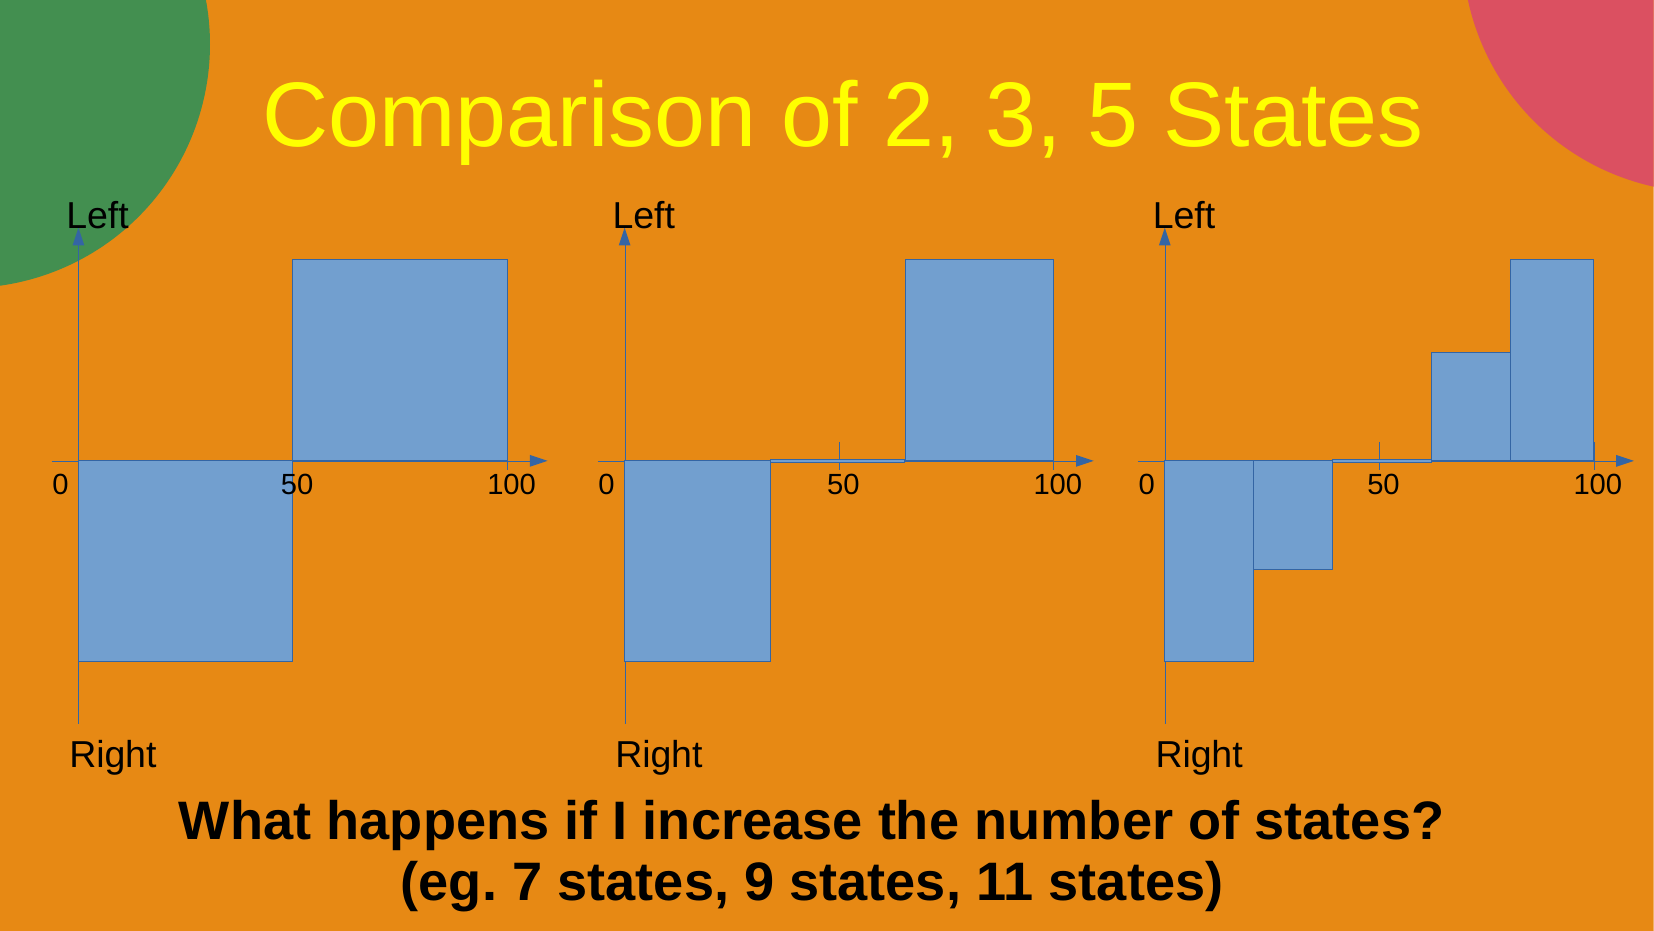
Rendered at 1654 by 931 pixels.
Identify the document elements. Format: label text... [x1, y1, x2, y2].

text_box Left [51, 187, 204, 287]
text_box [78, 460, 293, 662]
text_box Right [54, 726, 219, 826]
text_box 0 [37, 460, 79, 509]
text_box What happens if I increase the number of states? (eg. 7 states, 9 states, 11 states) [164, 783, 1462, 920]
text_box [292, 259, 508, 461]
text_box 100 [1018, 460, 1100, 533]
text_box Right [1140, 726, 1316, 783]
text_box 100 [1558, 460, 1640, 533]
text_box 0 [583, 460, 625, 509]
text_box [1164, 259, 1594, 662]
text_box 50 [266, 460, 334, 533]
text_box Left [1138, 187, 1316, 287]
text_box Right [600, 726, 816, 783]
text_box 0 [1123, 460, 1165, 509]
text_box 50 [812, 463, 880, 533]
text_box 100 [472, 460, 554, 533]
text_box 50 [1352, 463, 1420, 533]
title Comparison of 2, 3, 5 States [187, 37, 1501, 193]
text_box [624, 259, 1054, 662]
text_box Left [597, 187, 756, 287]
